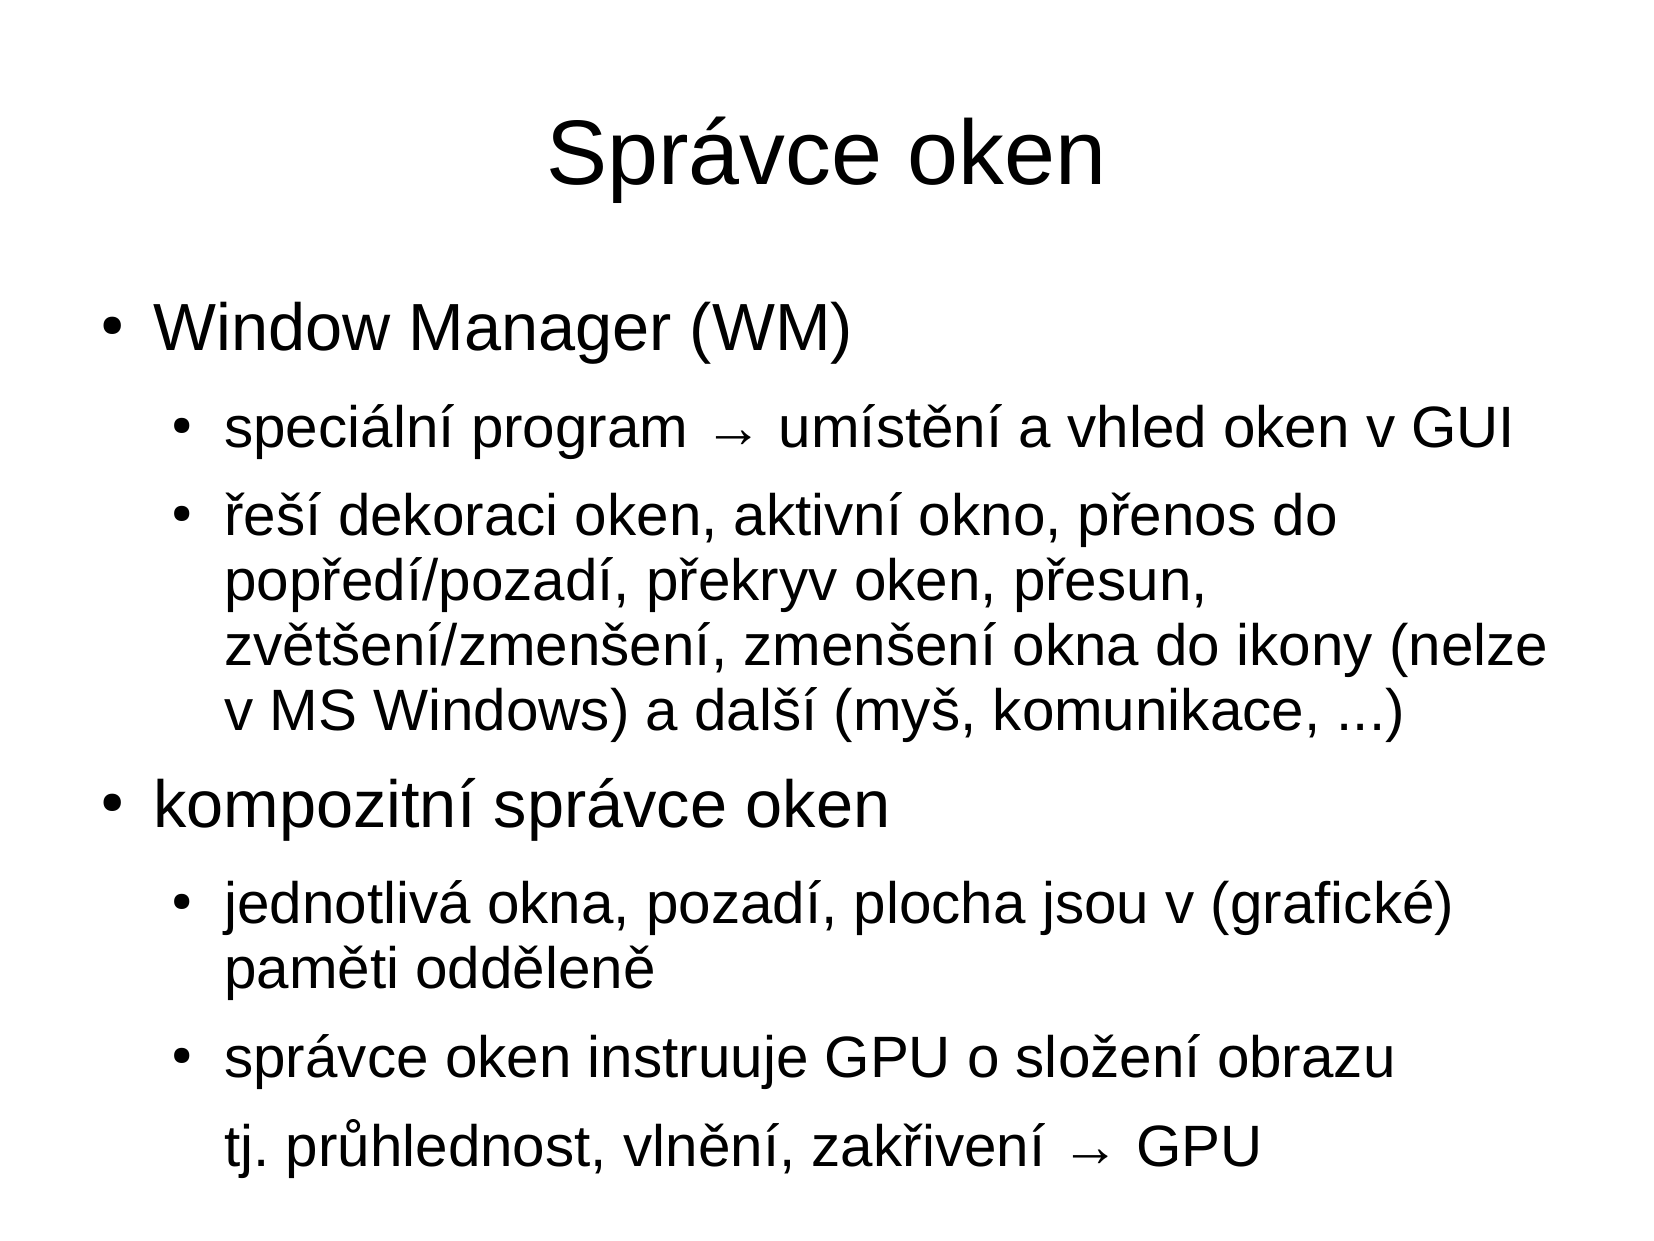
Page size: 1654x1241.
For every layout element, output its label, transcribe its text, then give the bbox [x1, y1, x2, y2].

list Window Manager (WM) speciální program → umístění a vhled oken v GUI řeší dekoraci oken, aktivní okno, přenos do popředí/pozadí, překryv oken, přesun, zvětšení/zmenšení, zmenšení okna do ikony (nelze v MS Windows) a další (myš, komunikace, ...) kompozitní správce oken jednotlivá okna, pozadí, plocha jsou v (grafické) paměti odděleně správce oken instruuje GPU o složení obrazu tj. průhlednost, vlnění, zakřivení → GPU [82, 290, 1571, 1179]
title Správce oken [82, 49, 1571, 257]
